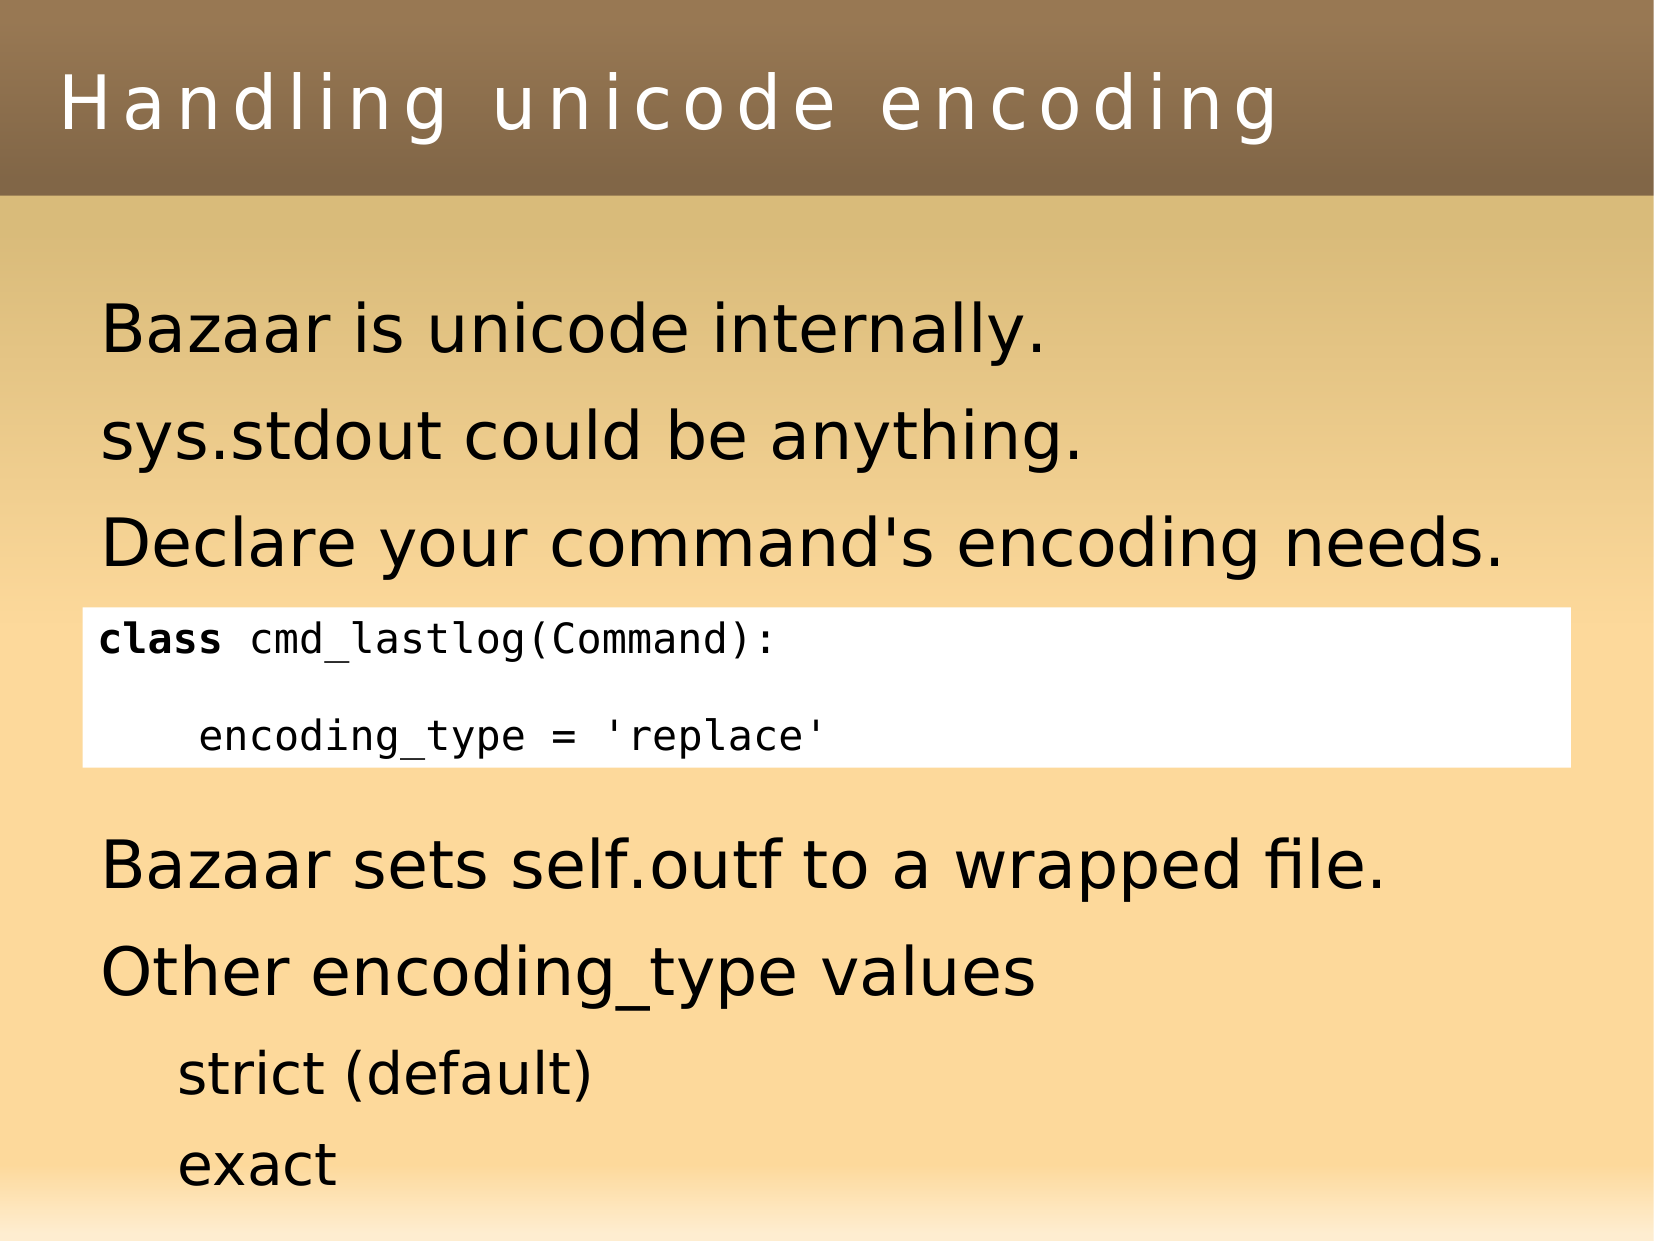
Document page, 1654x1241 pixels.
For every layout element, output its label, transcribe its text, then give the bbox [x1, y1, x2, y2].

list Bazaar is unicode internally. sys.stdout could be anything. Declare your command's encoding needs. Bazaar sets self.outf to a wrapped file. Other encoding_type values strict (default) exact [82, 768, 1571, 1198]
text_box class cmd_lastlog(Command): encoding_type = 'replace' [82, 607, 1571, 768]
list Bazaar is unicode internally. sys.stdout could be anything. Declare your command's encoding needs. Bazaar sets self.outf to a wrapped file. Other encoding_type values strict (default) exact [82, 290, 1571, 607]
title Handling unicode encoding [59, 29, 1595, 178]
picture [0, 0, 1654, 1241]
